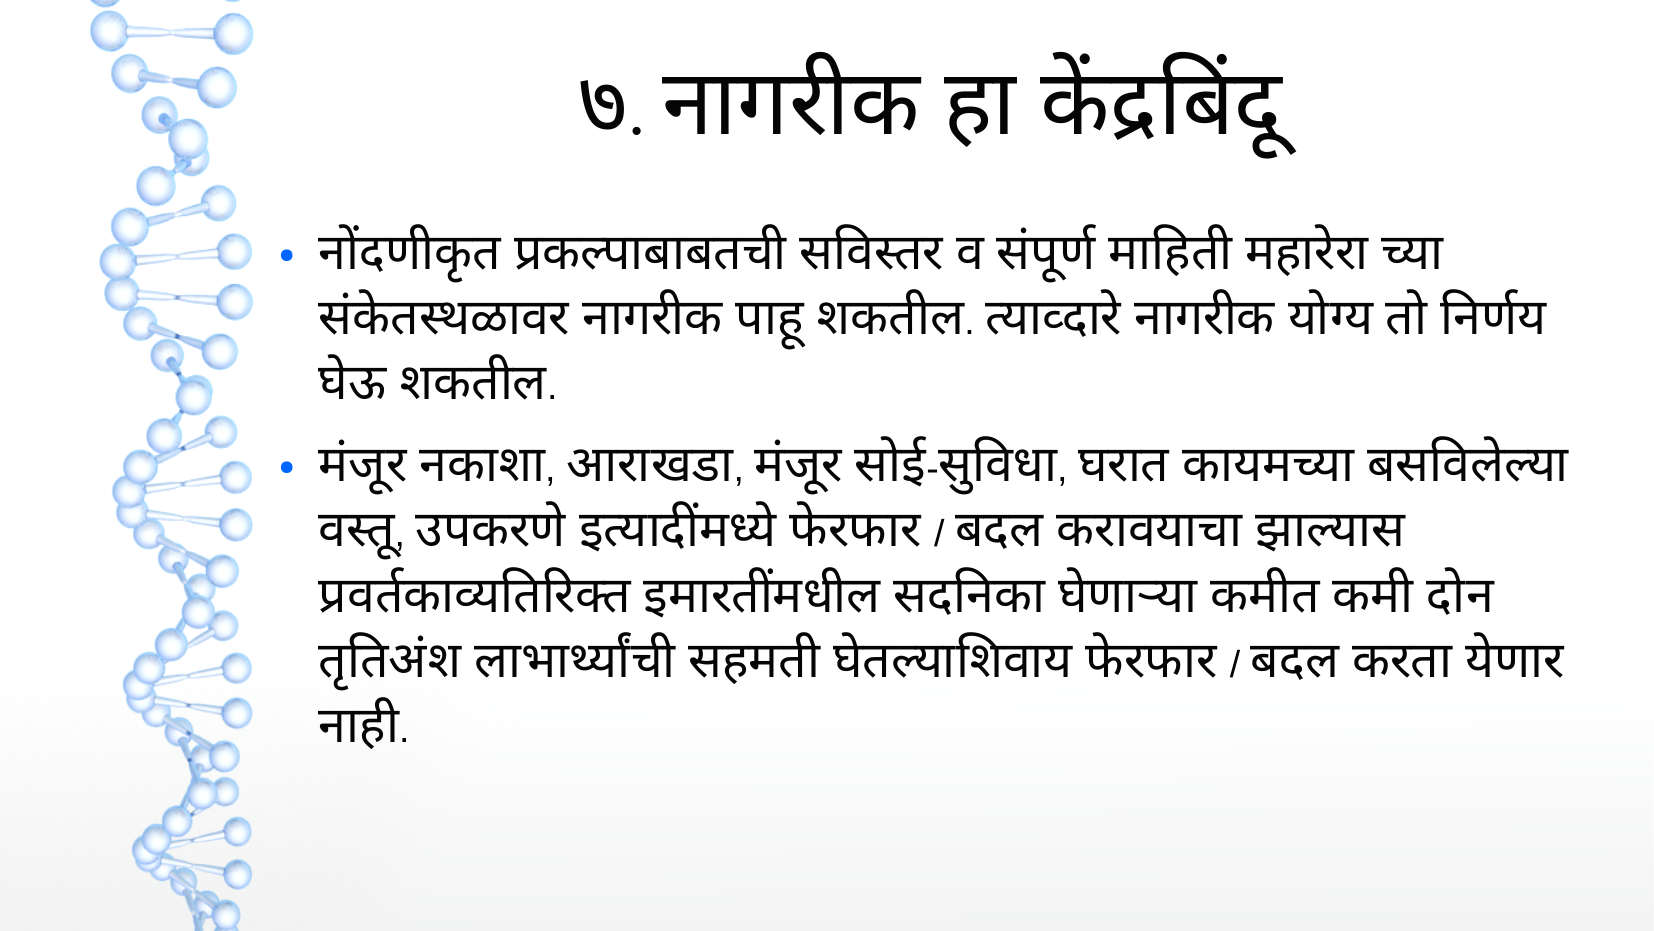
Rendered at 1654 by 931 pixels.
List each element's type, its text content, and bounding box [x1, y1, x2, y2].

title ७. नागरीक हा केंद्रबिंदू [265, 35, 1595, 189]
list नोंदणीकृत प्रकल्पाबाबतची सविस्तर व संपूर्ण माहिती महारेरा च्या संकेतस्थळावर नागरीक पाहू शकतील. त्याव्दारे नागरीक योग्य तो निर्णय घेऊ शकतील. मंजूर नकाशा, आराखडा, मंजूर सोई-सुविधा, घरात कायमच्या बसविलेल्या वस्तू, उपकरणे इत्यादींमध्ये फेरफार / बदल करावयाचा झाल्यास प्रवर्तकाव्यतिरिक्त इमारतींमधील सदनिका घेणाऱ्या कमीत कमी दोन तृतिअंश लाभार्थ्यांची सहमती घेतल्याशिवाय फेरफार / बदल करता येणार नाही. [265, 224, 1595, 764]
picture [0, 0, 1654, 931]
